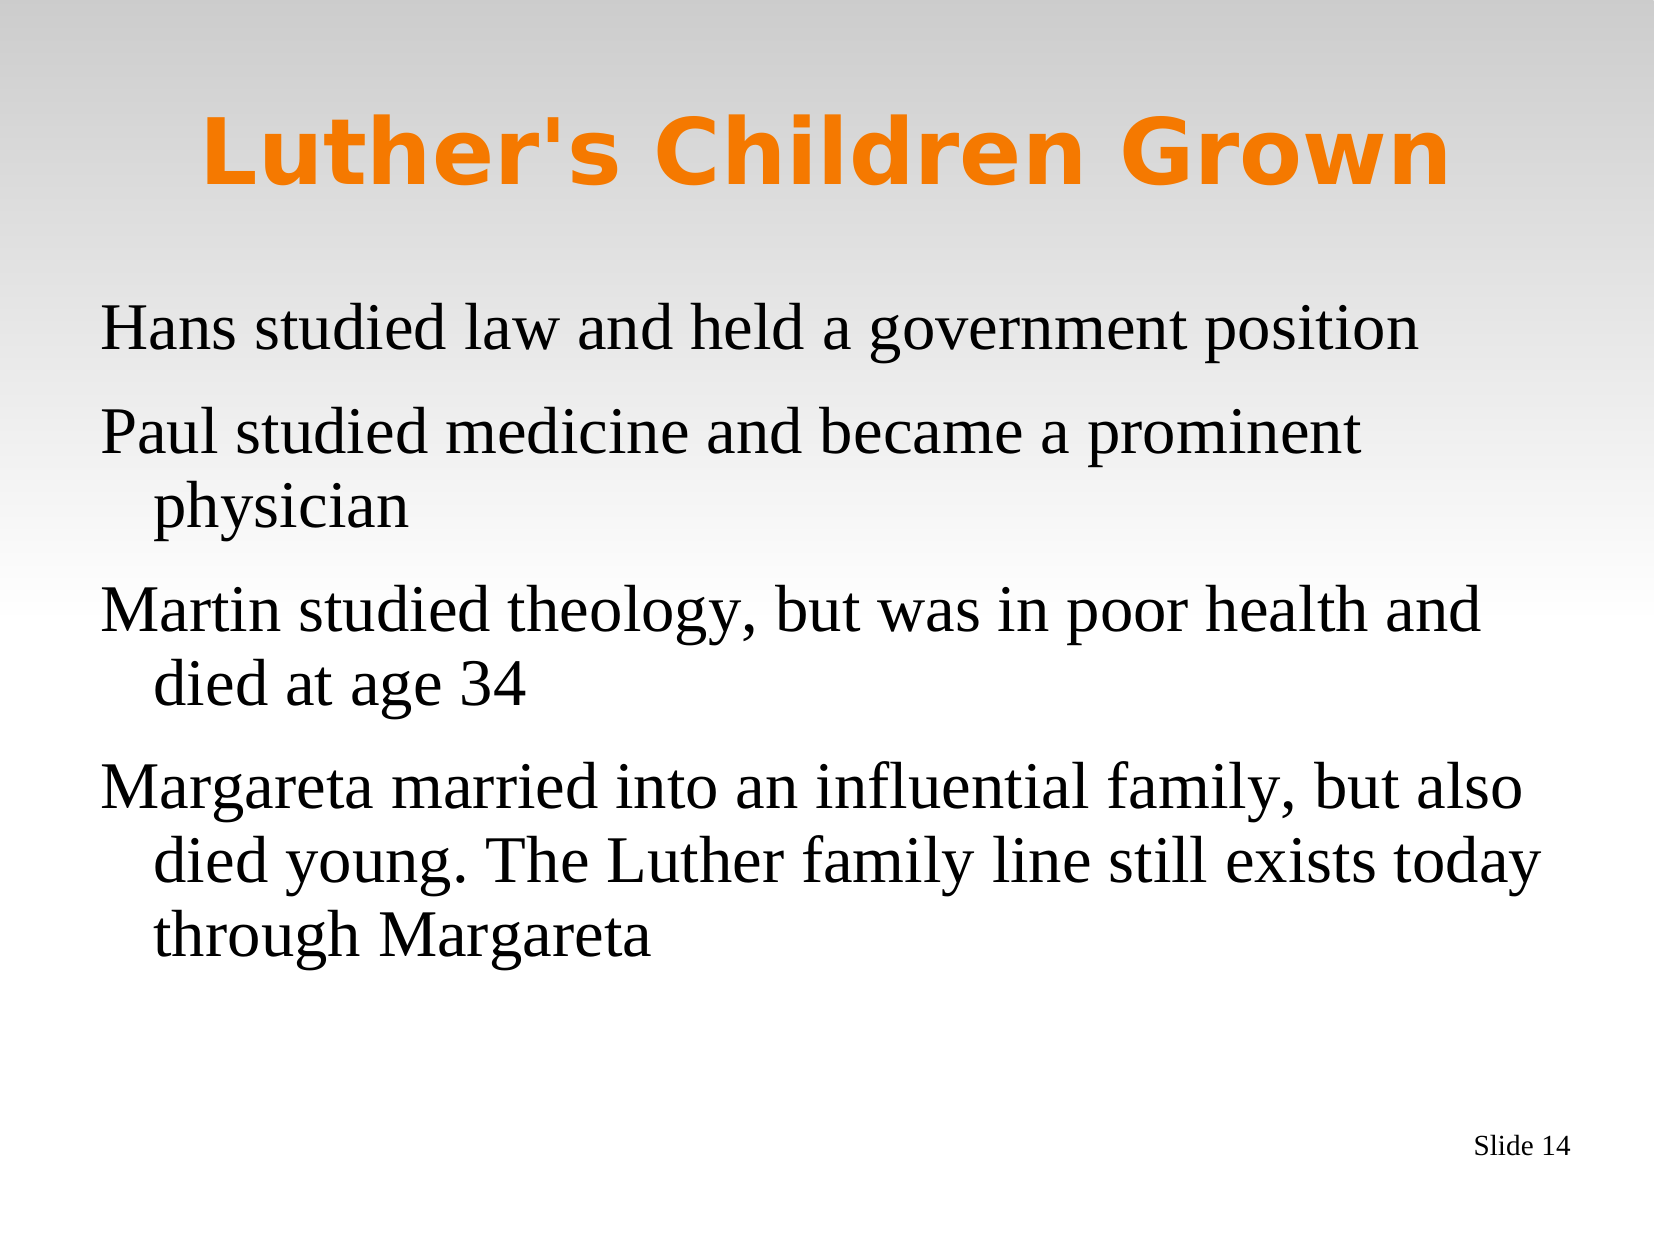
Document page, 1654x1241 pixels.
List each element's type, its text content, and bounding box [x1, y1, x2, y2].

list Hans studied law and held a government position Paul studied medicine and became a prominent physician Martin studied theology, but was in poor health and died at age 34 Margareta married into an influential family, but also died young. The Luther family line still exists today through Margareta [82, 290, 1571, 1094]
title Luther's Children Grown [82, 49, 1571, 257]
